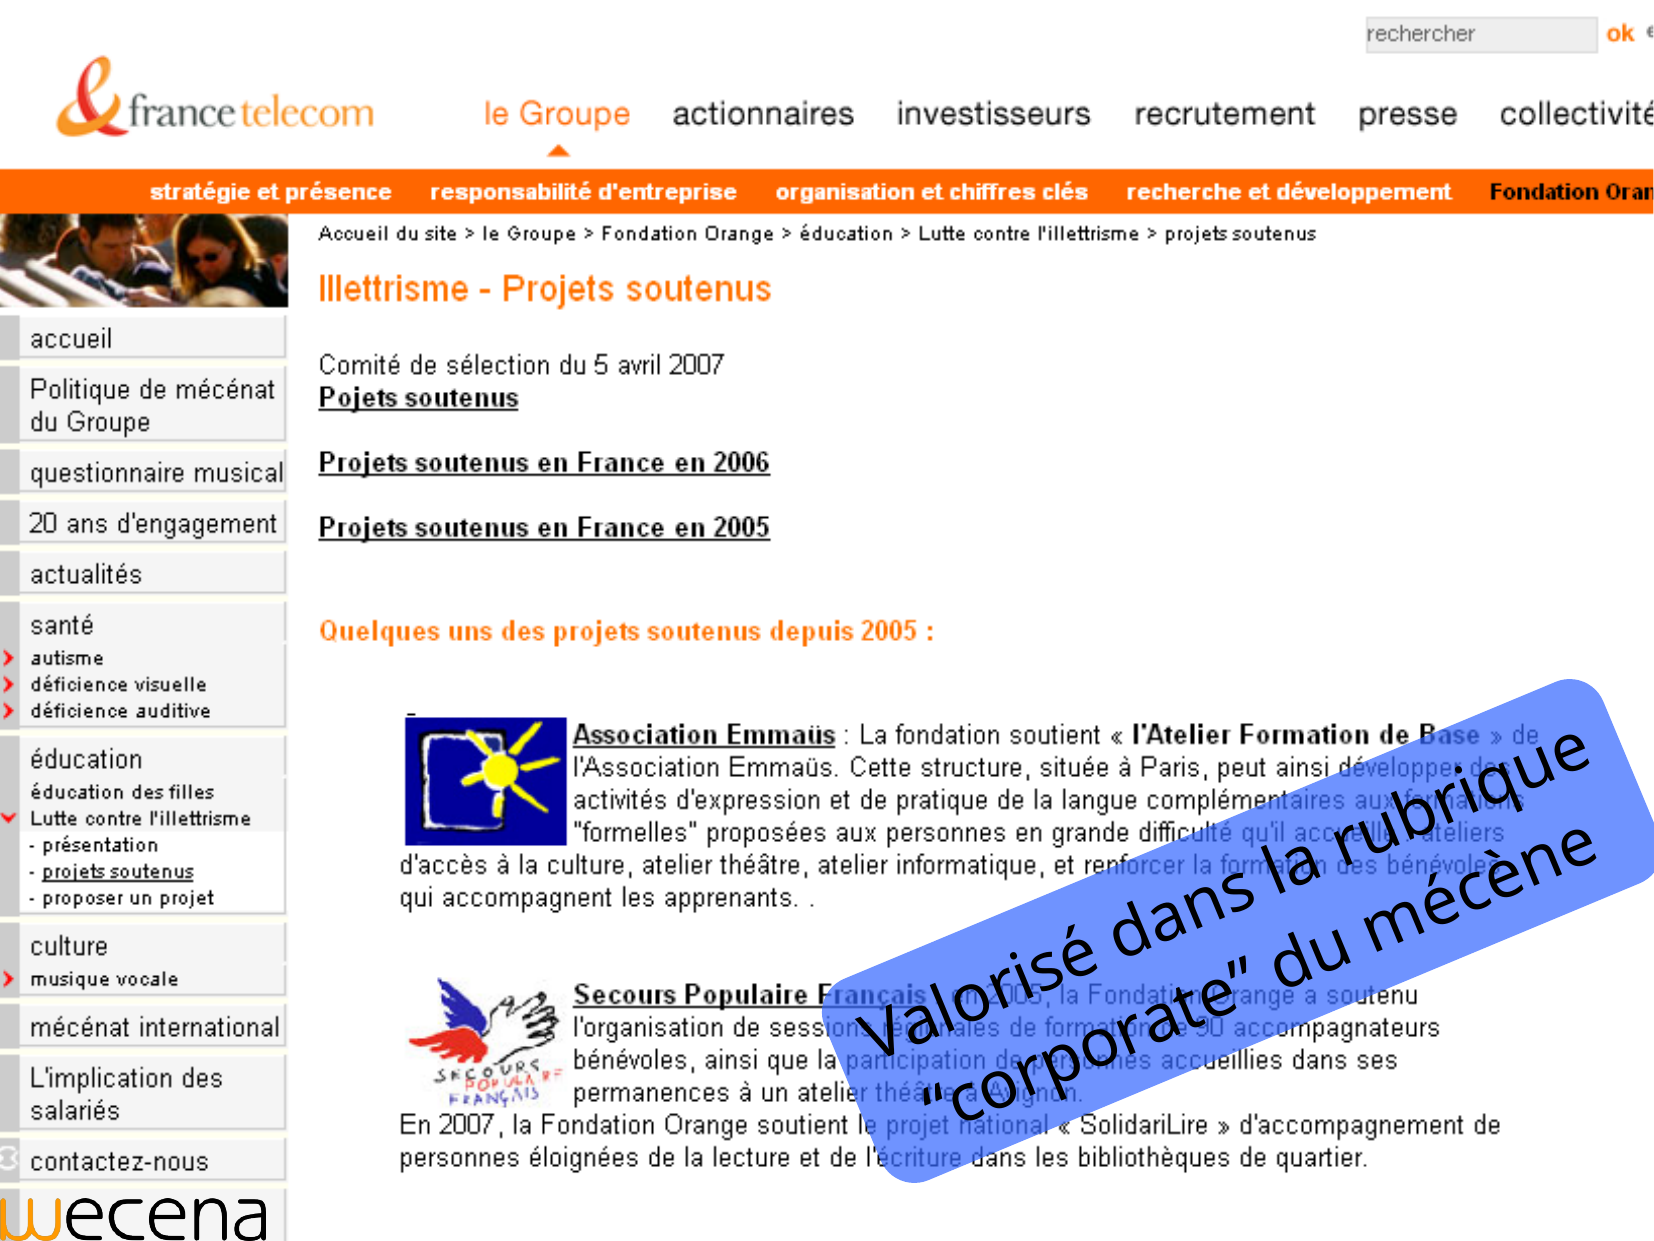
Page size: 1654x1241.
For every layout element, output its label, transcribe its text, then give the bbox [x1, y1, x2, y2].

picture [0, 0, 1654, 1241]
text_box Valorisé dans la rubrique “corporate” du mécène [821, 679, 1654, 1183]
